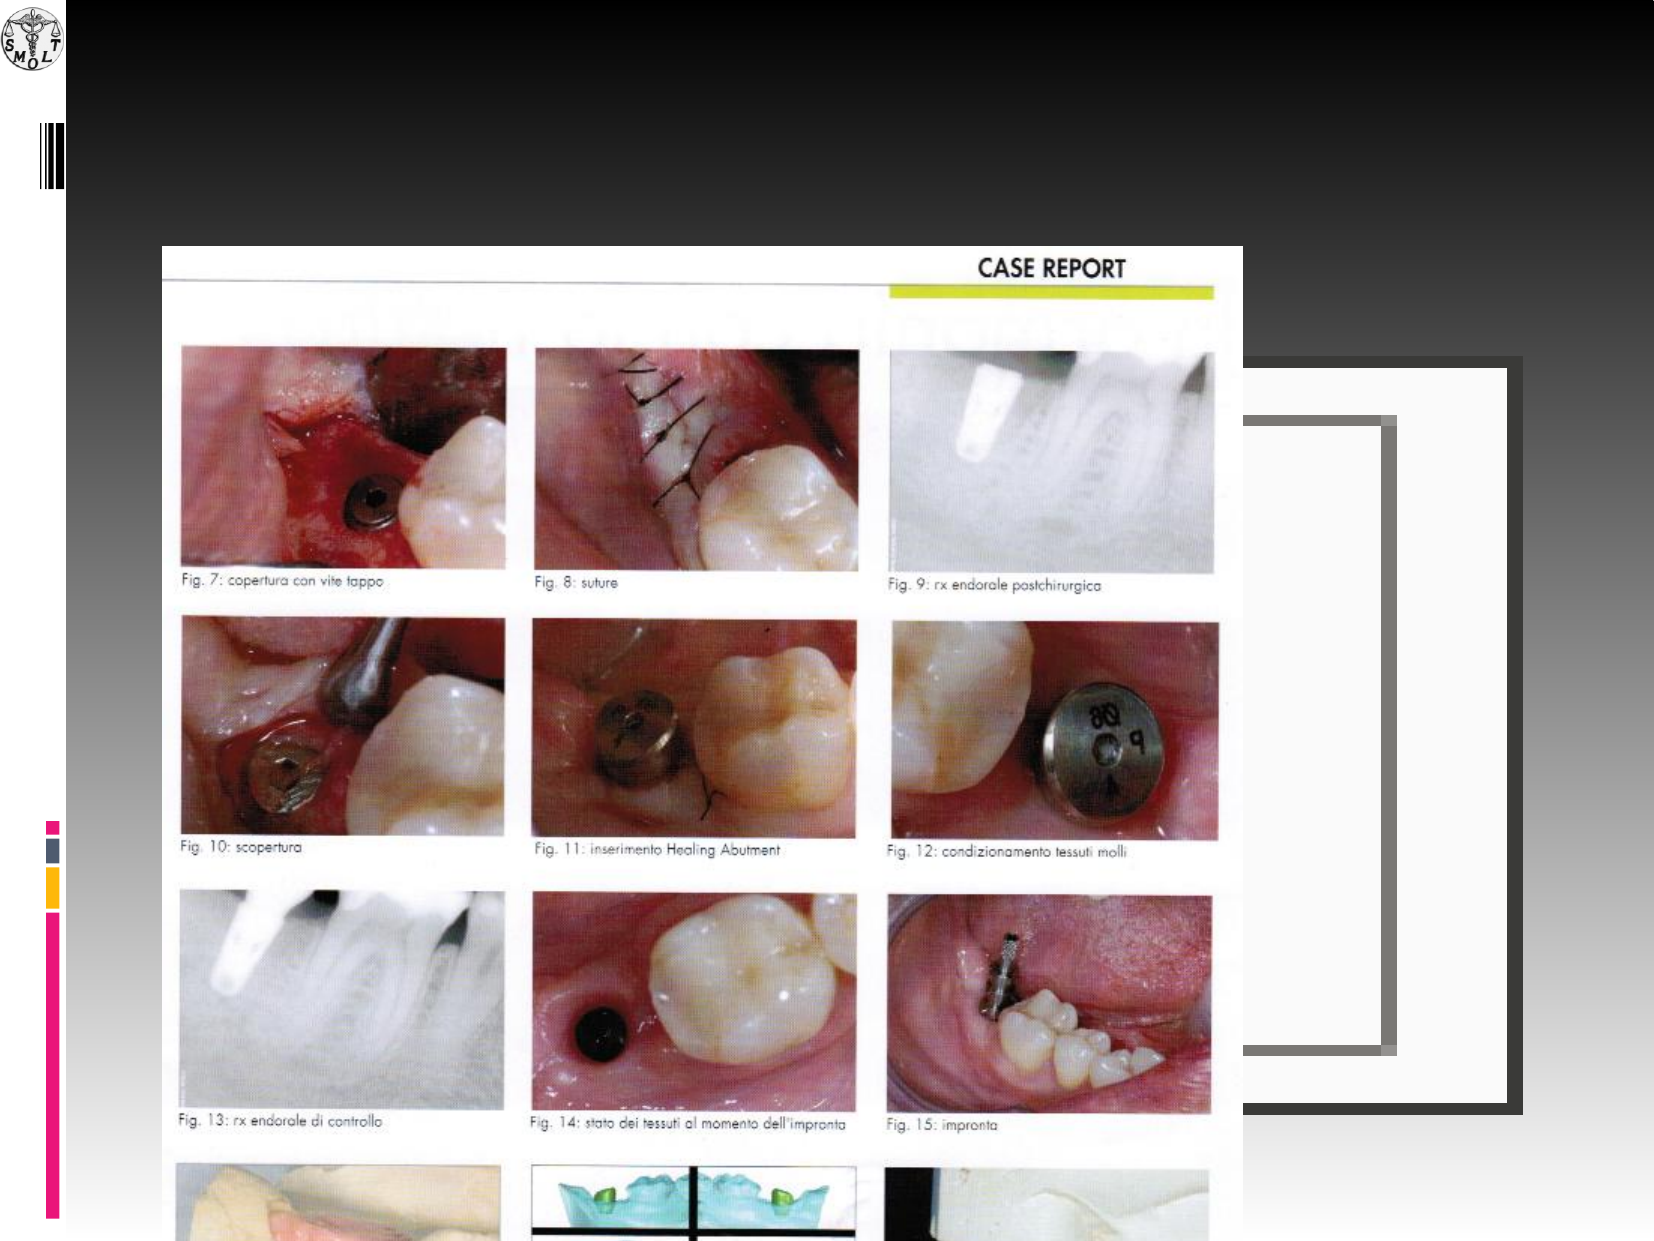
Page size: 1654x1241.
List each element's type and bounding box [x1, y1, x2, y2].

chart [1243, 322, 1571, 1150]
picture [0, 7, 64, 71]
text_box [8, 527, 162, 693]
picture [162, 246, 1243, 1241]
text_box [1243, 527, 1415, 693]
